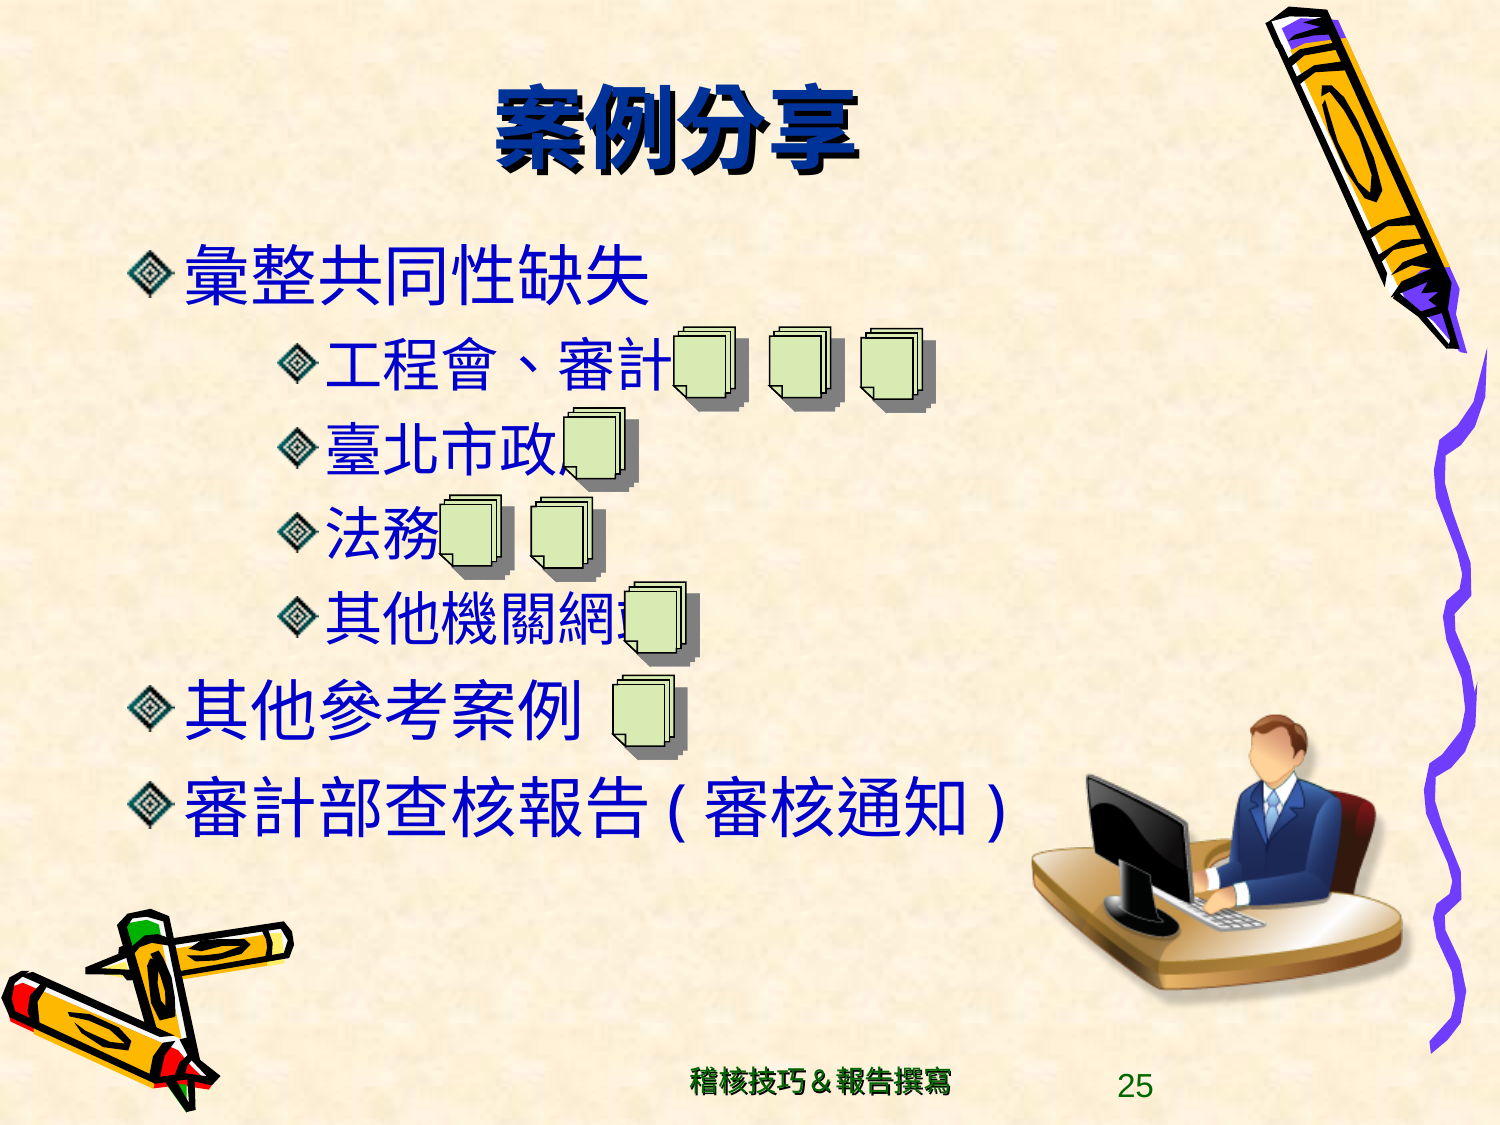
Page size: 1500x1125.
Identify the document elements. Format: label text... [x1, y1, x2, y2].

text_box [1102, 1069, 1415, 1101]
title 案例分享 [112, 24, 1240, 188]
text_box [769, 327, 831, 398]
list 彙整共同性缺失 工程會、審計部 臺北市政府 法務部 其他機關網站 其他參考案例 審計部查核報告(審核通知) [112, 226, 1375, 901]
picture [1002, 648, 1428, 1069]
text_box [861, 328, 923, 400]
text_box [624, 582, 686, 653]
text_box [531, 497, 593, 568]
text_box [673, 327, 736, 398]
text_box [612, 675, 675, 747]
text_box [563, 408, 625, 479]
text_box [440, 495, 502, 566]
text_box 稽核技巧＆報告撰寫 [583, 1055, 1059, 1100]
